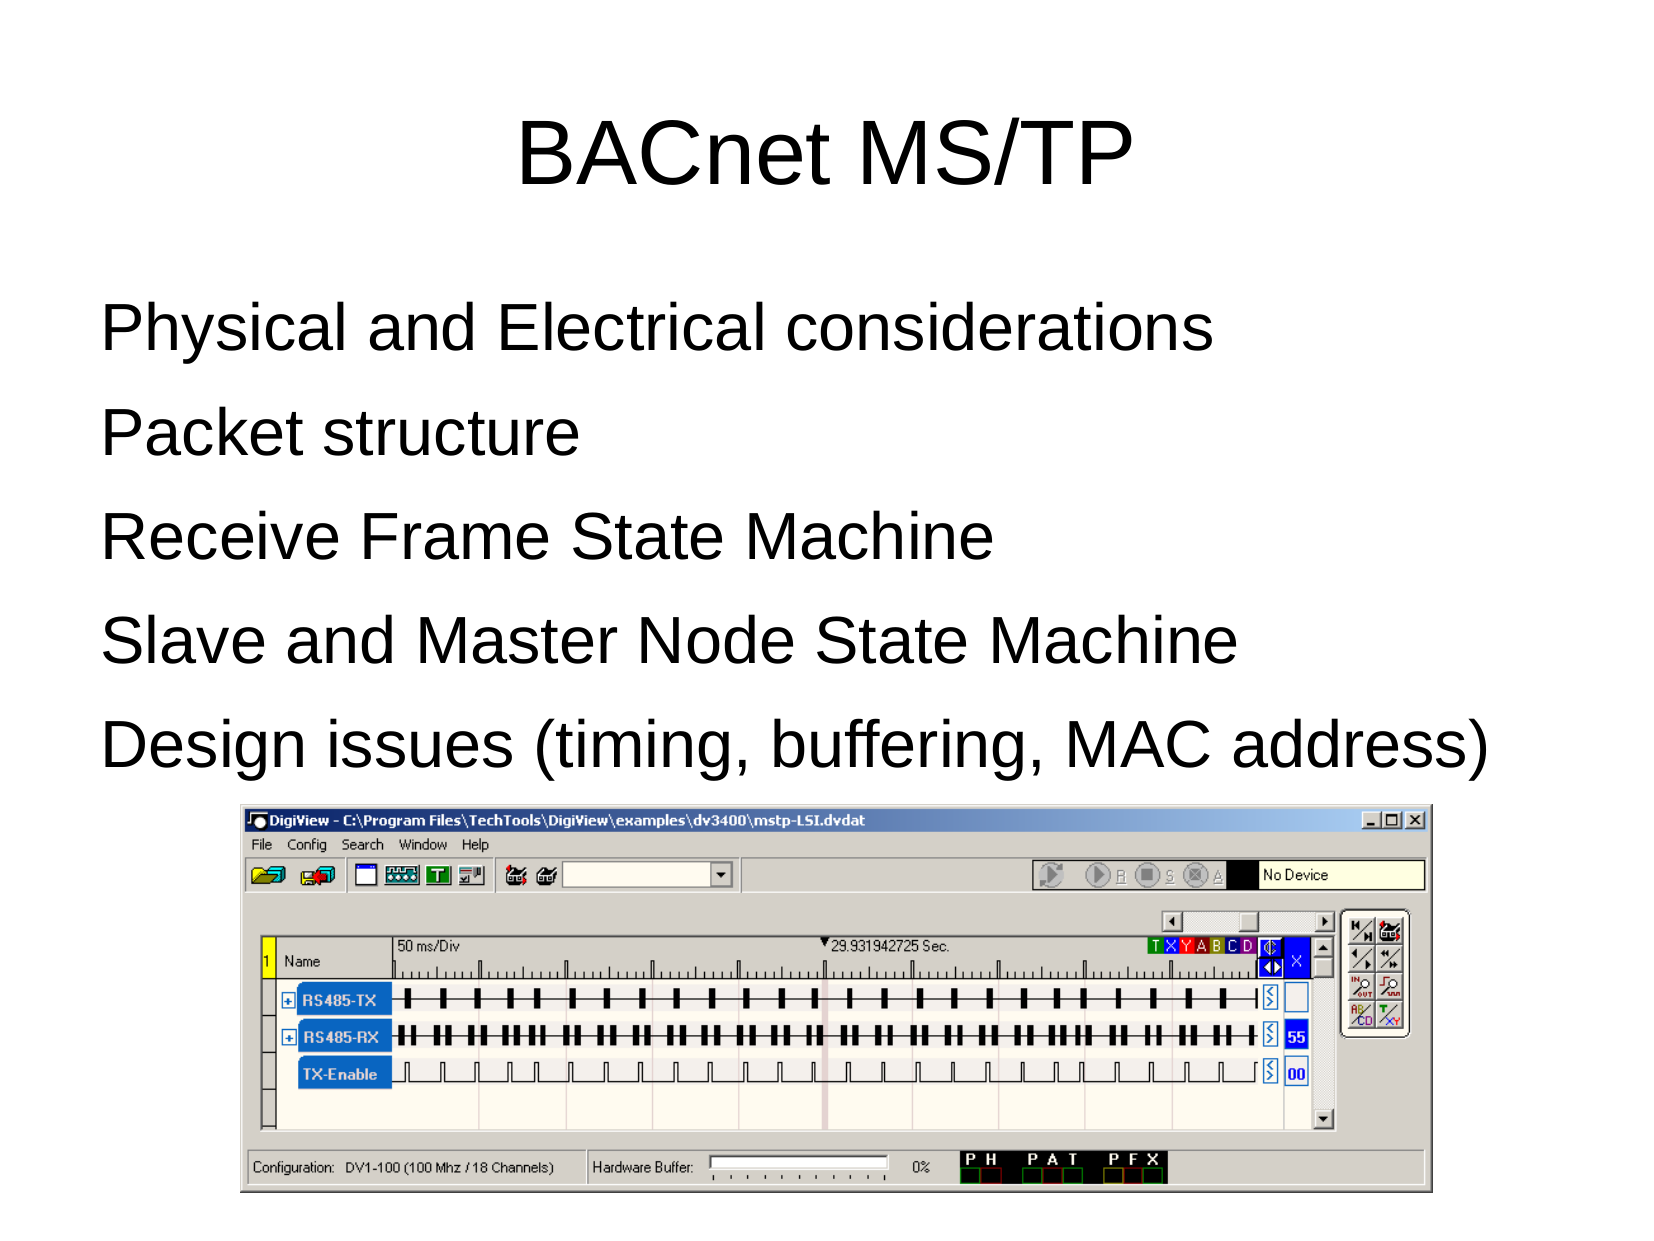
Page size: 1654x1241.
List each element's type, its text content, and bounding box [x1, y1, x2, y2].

list Physical and Electrical considerations Packet structure Receive Frame State Machine Slave and Master Node State Machine Design issues (timing, buffering, MAC address) [82, 290, 1571, 1094]
title BACnet MS/TP [82, 49, 1571, 257]
picture [240, 804, 1433, 1193]
